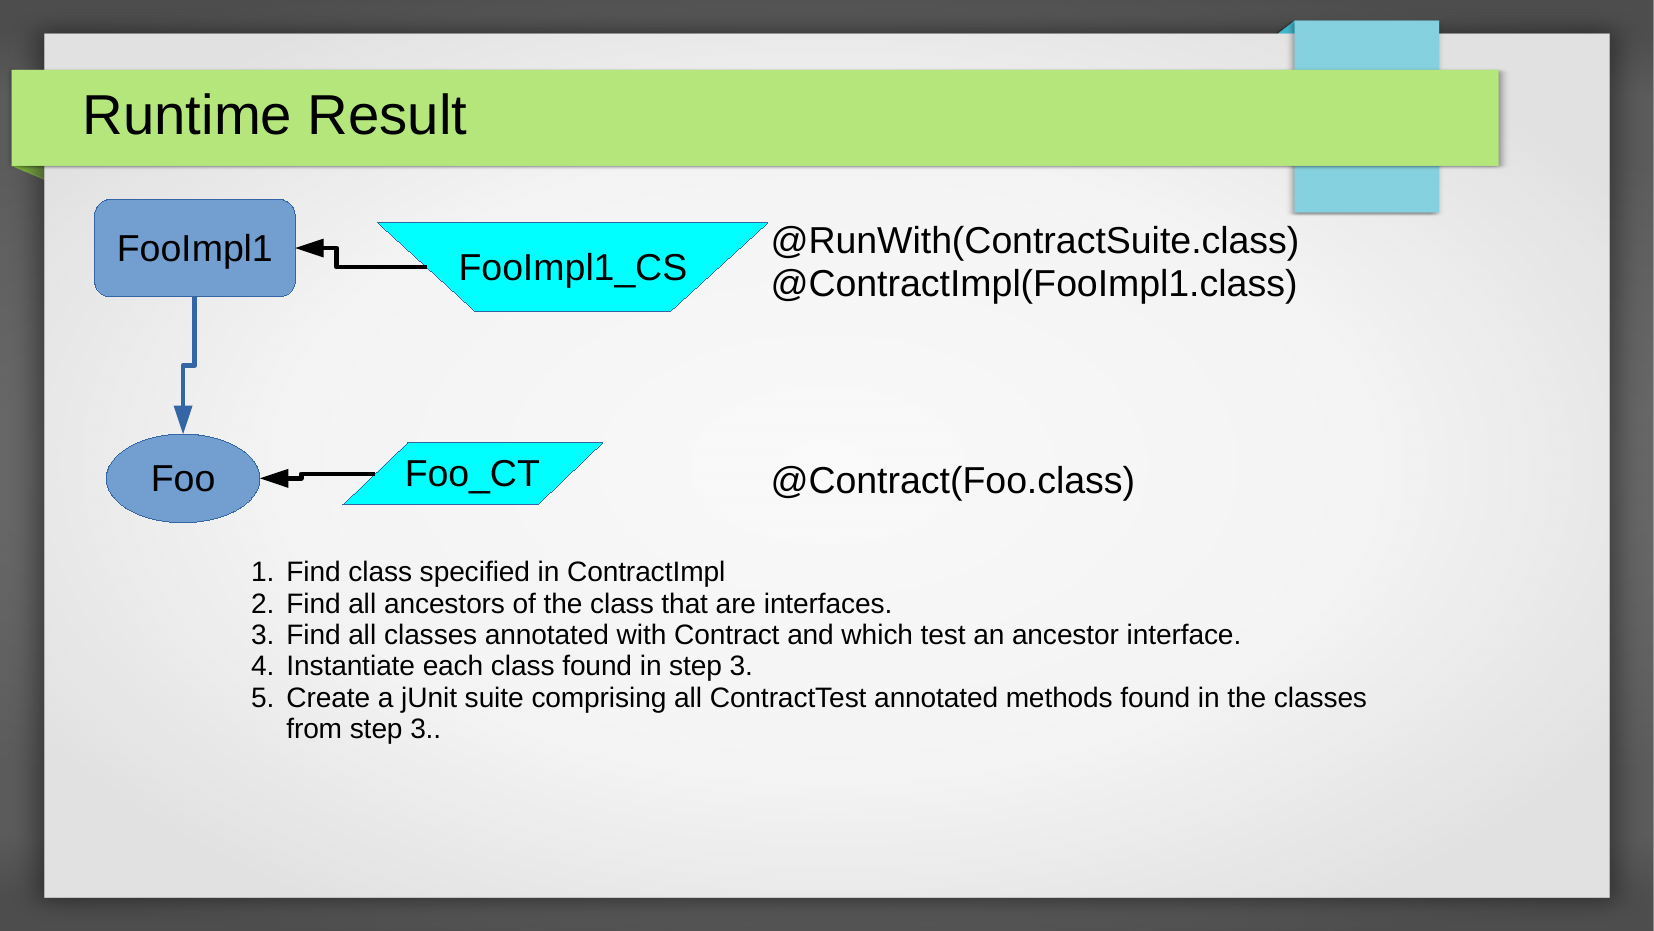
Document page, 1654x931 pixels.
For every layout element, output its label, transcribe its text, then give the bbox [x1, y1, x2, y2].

text_box Foo [106, 434, 260, 523]
text_box FooImpl1_CS [377, 222, 755, 312]
picture [0, 0, 1654, 931]
text_box FooImpl1 [94, 199, 296, 297]
text_box Foo_CT [342, 442, 603, 505]
text_box Find class specified in ContractImpl Find all ancestors of the class that are interfaces. Find all classes annotated with Contract and which test an ancestor interface. Instantiate each class found in step 3. Create a jUnit suite comprising all ContractTest annotated methods found in the classes from step 3.. [236, 549, 1418, 876]
text_box @RunWith(ContractSuite.class) @ContractImpl(FooImpl1.class) [755, 212, 1315, 312]
text_box @Contract(Foo.class) [755, 451, 1170, 509]
title Runtime Result [82, 70, 1264, 160]
